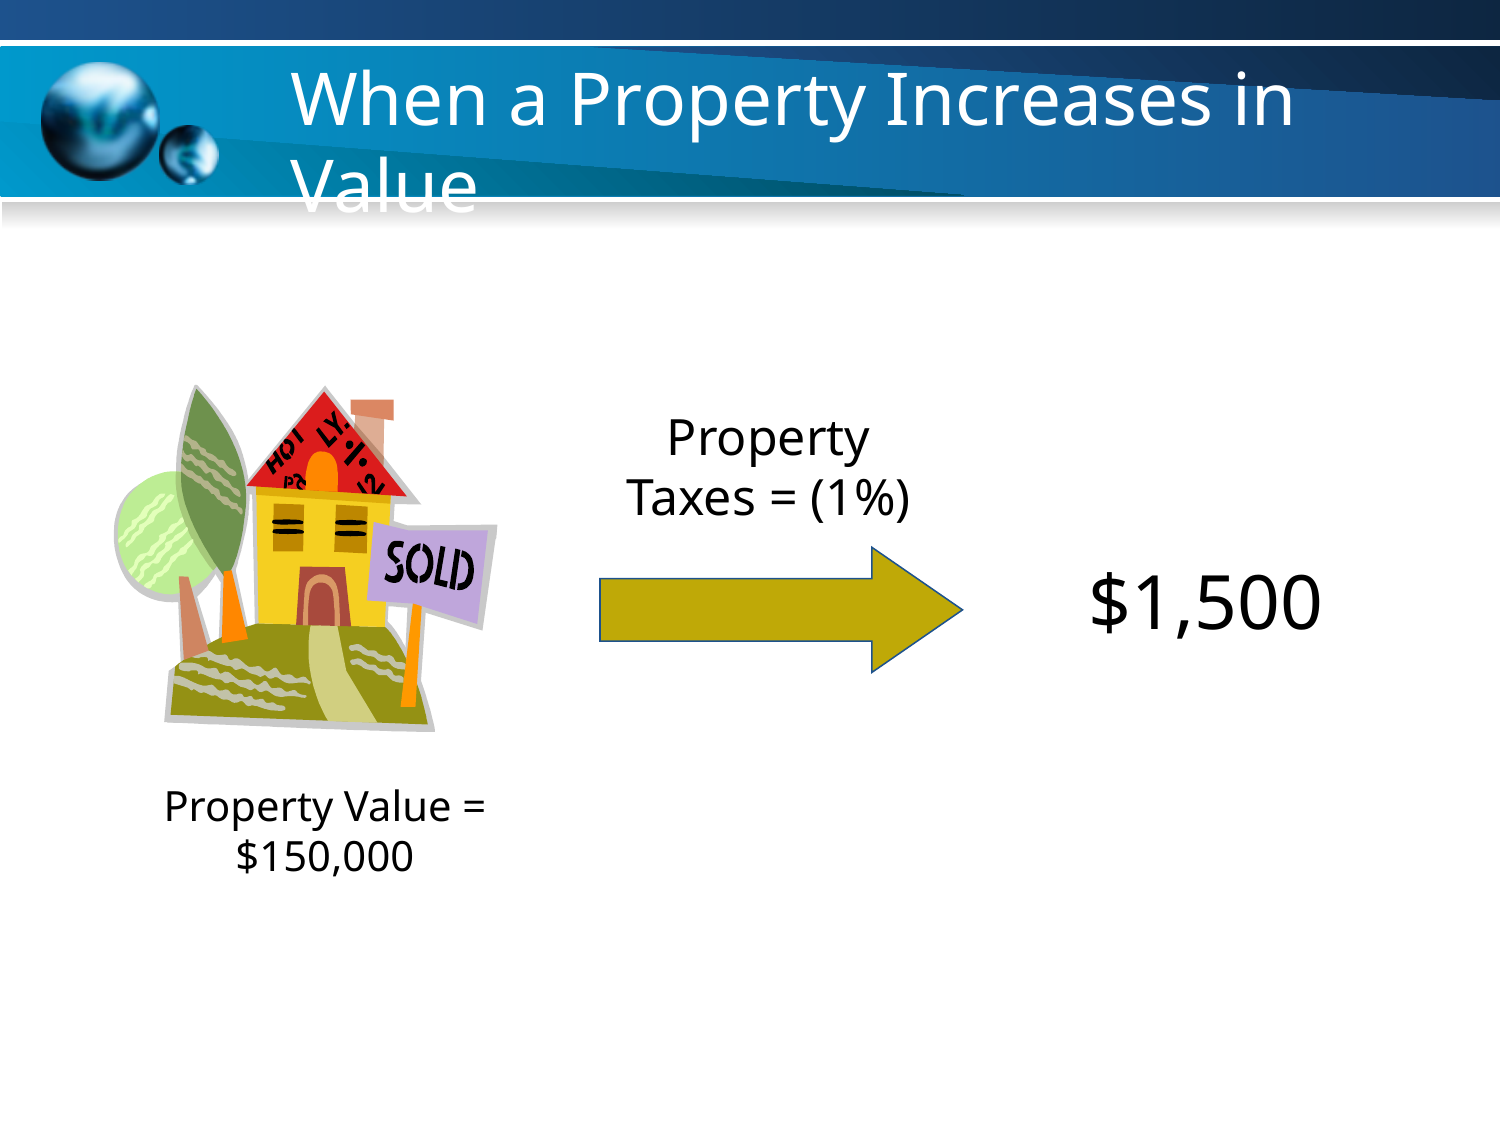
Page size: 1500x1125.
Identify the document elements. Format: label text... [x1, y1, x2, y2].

title When a Property Increases in Value [275, 45, 1438, 188]
text_box Property Taxes = (1%) [587, 397, 950, 534]
text_box [600, 547, 963, 673]
text_box Property Value = $150,000 [125, 772, 526, 888]
text_box $1,500 [999, 547, 1413, 653]
picture [112, 384, 501, 735]
